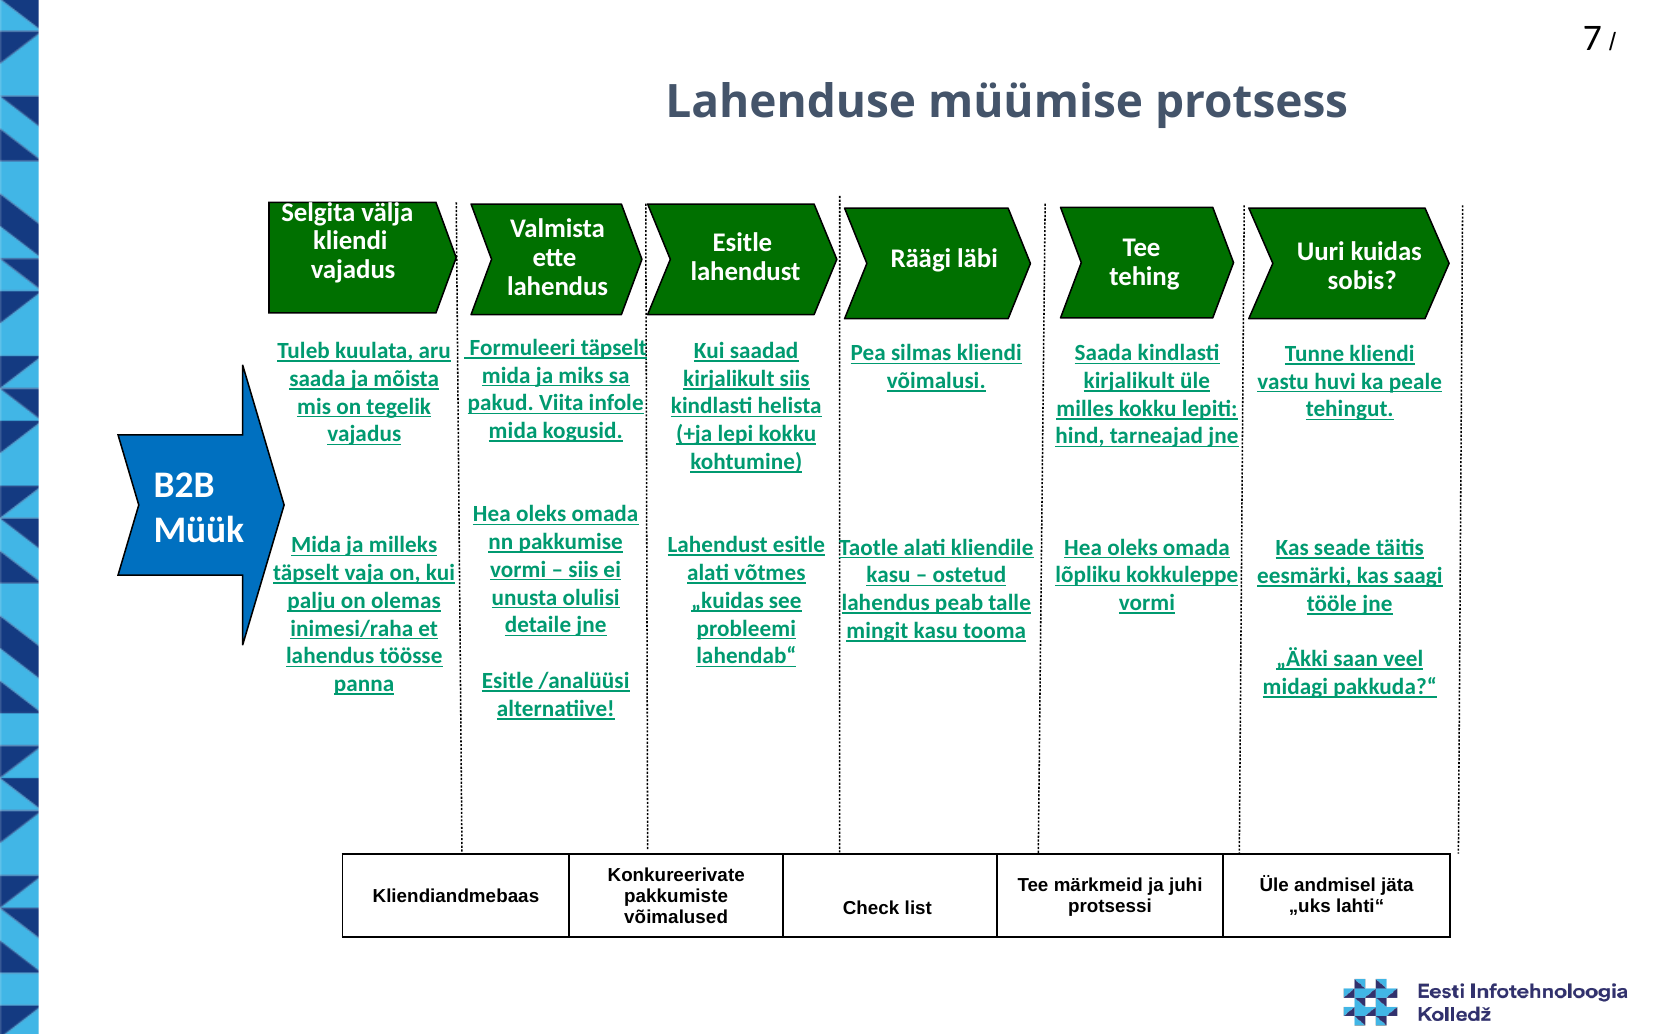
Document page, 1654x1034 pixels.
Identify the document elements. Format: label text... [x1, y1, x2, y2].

table_header Check list [784, 855, 996, 936]
table_header Tee märkmeid ja juhi protsessi [998, 855, 1222, 936]
table_header [153, 854, 342, 937]
text_box Formuleeri täpselt mida ja miks sa pakud. Viita infole mida kogusid. Hea oleks omada nn pakkumise vormi – siis ei unusta olulisi detaile jne Esitle /analüüsi alternatiive! [461, 332, 650, 721]
text_box Saada kindlasti kirjalikult üle milles kokku lepiti: hind, tarneajad jne Hea oleks omada lõpliku kokkuleppe vormi [1053, 337, 1241, 616]
text_box Räägi läbi [864, 237, 1018, 281]
text_box B2B Müük [118, 364, 271, 646]
text_box Uuri kuidas sobis? [1282, 230, 1442, 303]
text_box [471, 204, 642, 315]
text_box [844, 208, 1031, 319]
text_box [1060, 207, 1234, 318]
text_box [1248, 208, 1435, 319]
text_box Valmista ette lahendus [493, 207, 622, 309]
table_header Üle andmisel jäta „uks lahti“ [1224, 855, 1449, 936]
text_box Tuleb kuulata, aru saada ja mõista mis on tegelik vajadus Mida ja milleks täpselt vaja on, kui palju on olemas inimesi/raha et lahendus töösse panna [271, 335, 457, 697]
text_box Esitle lahendust [676, 221, 815, 294]
text_box Pea silmas kliendi võimalusi. Taotle alati kliendile kasu – ostetud lahendus peab talle mingit kasu tooma [830, 337, 1043, 643]
text_box Tee tehing [1095, 226, 1194, 299]
table_header Kliendiandmebaas [343, 855, 568, 936]
text_box [647, 204, 837, 315]
text_box Kui saadad kirjalikult siis kindlasti helista (+ja lepi kokku kohtumine) Lahendust esitle alati võtmes „kuidas see probleemi lahendab“ [662, 335, 831, 669]
text_box Selgita välja kliendi vajadus [247, 190, 459, 321]
text_box Lahenduse müümise protsess [209, 40, 1452, 159]
text_box [1442, 247, 1450, 280]
table_header Konkureerivate pakkumiste võimalused [570, 855, 782, 936]
text_box Tunne kliendi vastu huvi ka peale tehingut. Kas seade täitis eesmärki, kas saagi tööle jne „Äkki saan veel midagi pakkuda?“ [1256, 338, 1444, 700]
